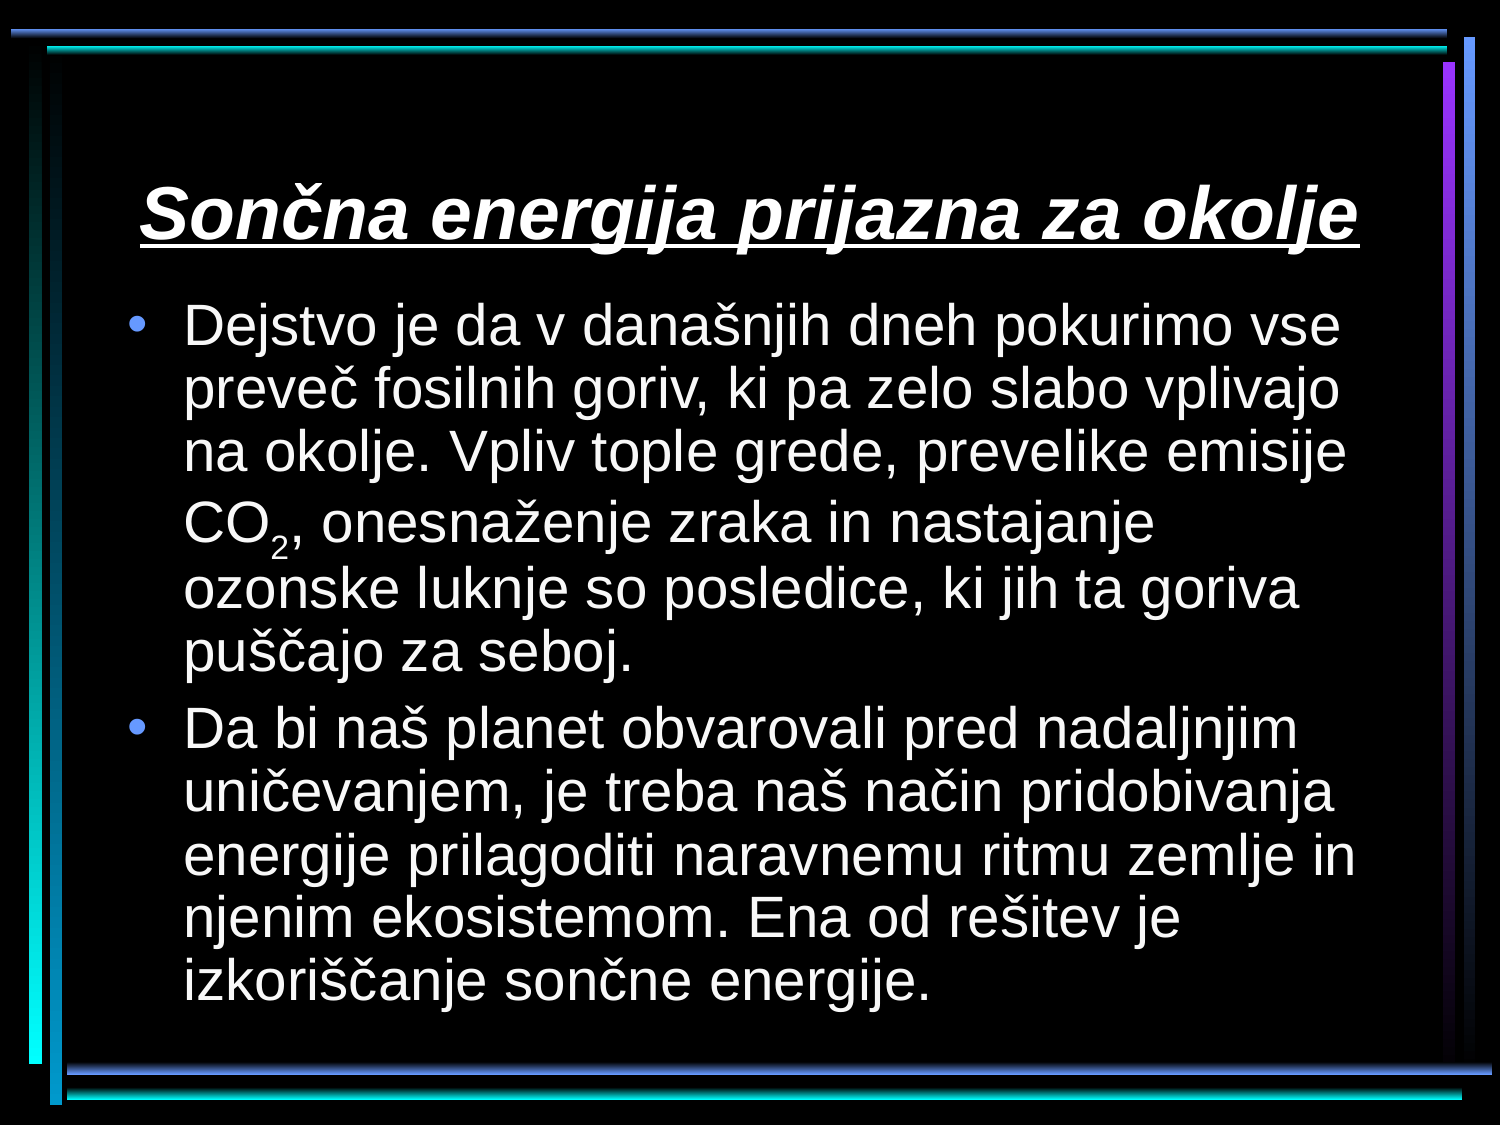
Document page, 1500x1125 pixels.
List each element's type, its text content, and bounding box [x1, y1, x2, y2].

title Sončna energija prijazna za okolje [112, 59, 1388, 263]
list Dejstvo je da v današnjih dneh pokurimo vse preveč fosilnih goriv, ki pa zelo slabo vplivajo na okolje. Vpliv tople grede, prevelike emisije CO2, onesnaženje zraka in nastajanje ozonske luknje so posledice, ki jih ta goriva puščajo za seboj. Da bi naš planet obvarovali pred nadaljnjim uničevanjem, je treba naš način pridobivanja energije prilagoditi naravnemu ritmu zemlje in njenim ekosistemom. Ena od rešitev je izkoriščanje sončne energije. [112, 287, 1388, 1030]
